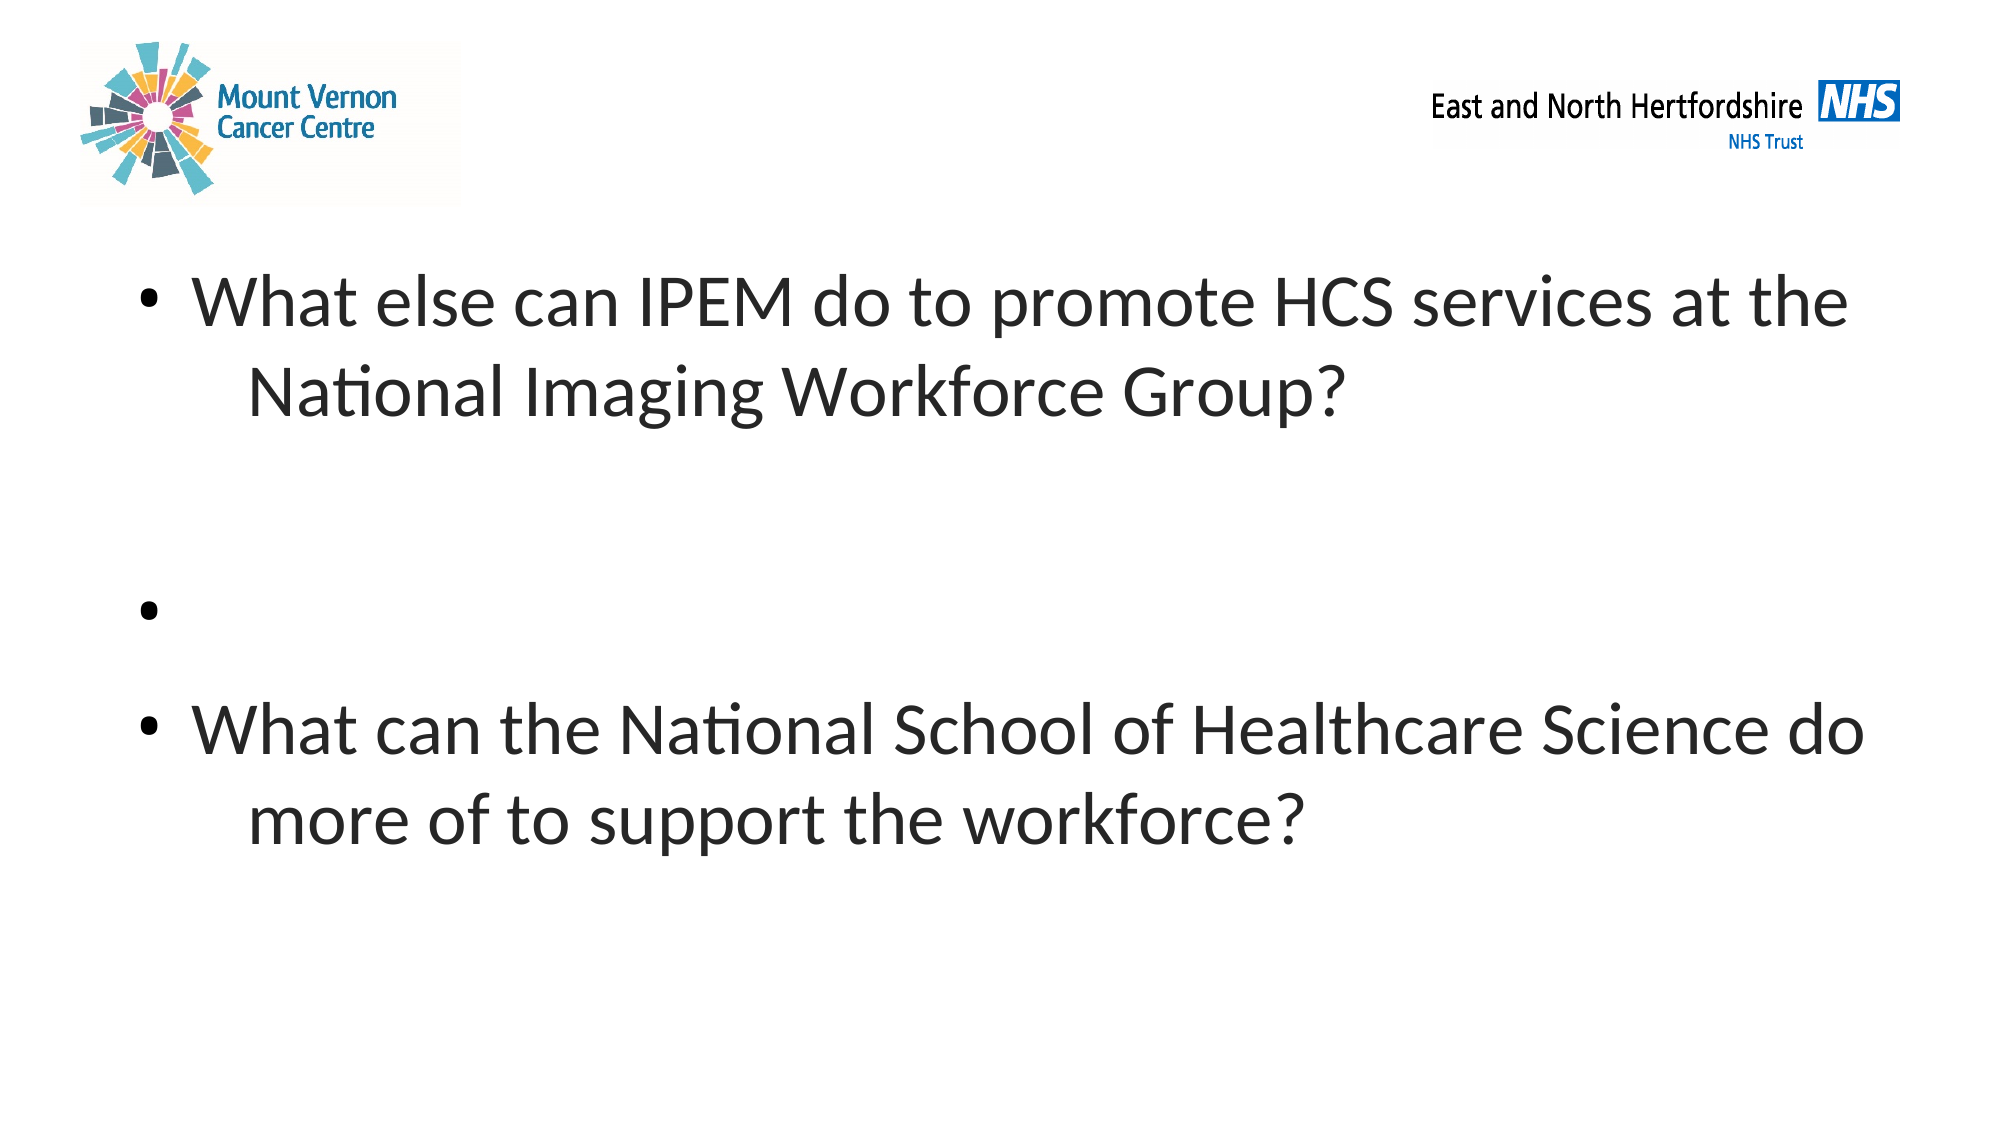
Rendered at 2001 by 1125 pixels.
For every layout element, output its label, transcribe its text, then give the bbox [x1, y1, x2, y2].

list What else can IPEM do to promote HCS services at the National Imaging Workforce Group? What can the National School of Healthcare Science do more of to support the workforce? [120, 243, 1918, 1055]
